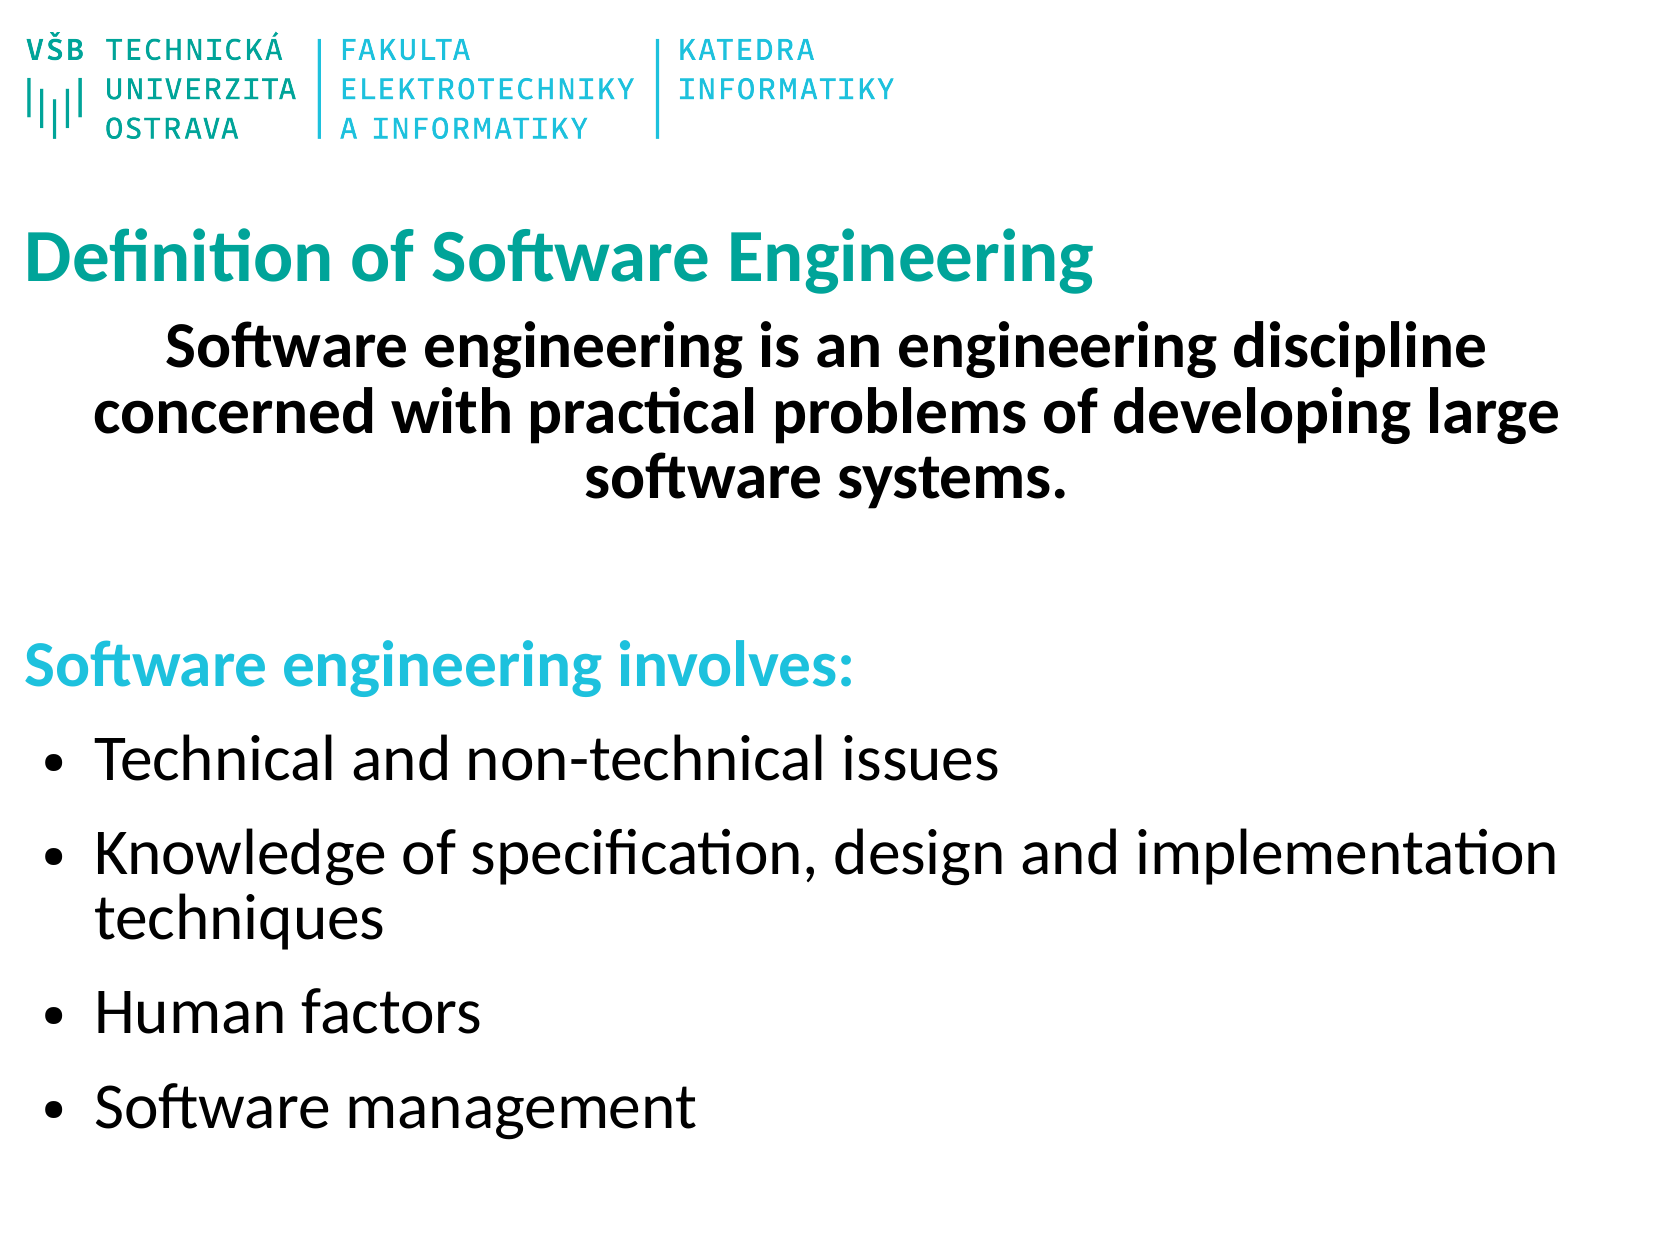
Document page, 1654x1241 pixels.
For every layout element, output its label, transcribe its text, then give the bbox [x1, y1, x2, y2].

picture [26, 31, 894, 139]
title Definition of Software Engineering [24, 169, 1629, 301]
list Software engineering is an engineering discipline concerned with practical problems of developing large software systems. Software engineering involves: Technical and non-technical issues Knowledge of specification, design and implementation techniques Human factors Software management [24, 318, 1629, 1146]
